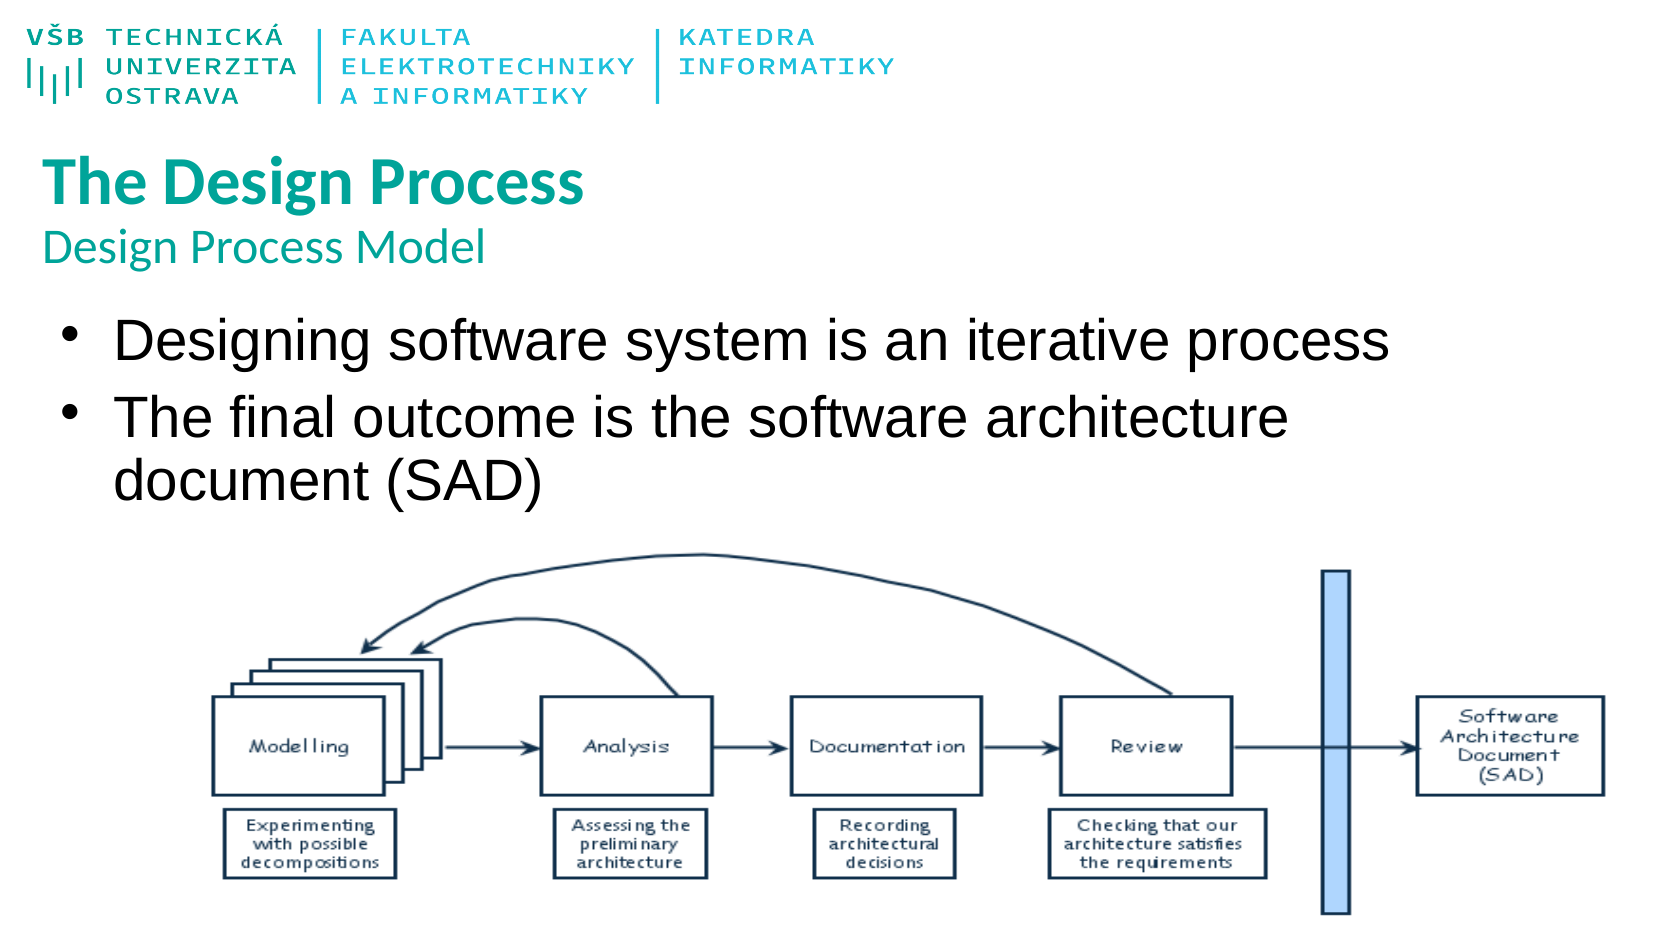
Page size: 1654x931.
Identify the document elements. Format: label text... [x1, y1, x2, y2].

title The Design Process Design Process Model [27, 142, 1628, 282]
picture [191, 547, 1617, 931]
picture [26, 23, 894, 104]
list Designing software system is an iterative process The final outcome is the software architecture document (SAD) [27, 302, 1538, 844]
